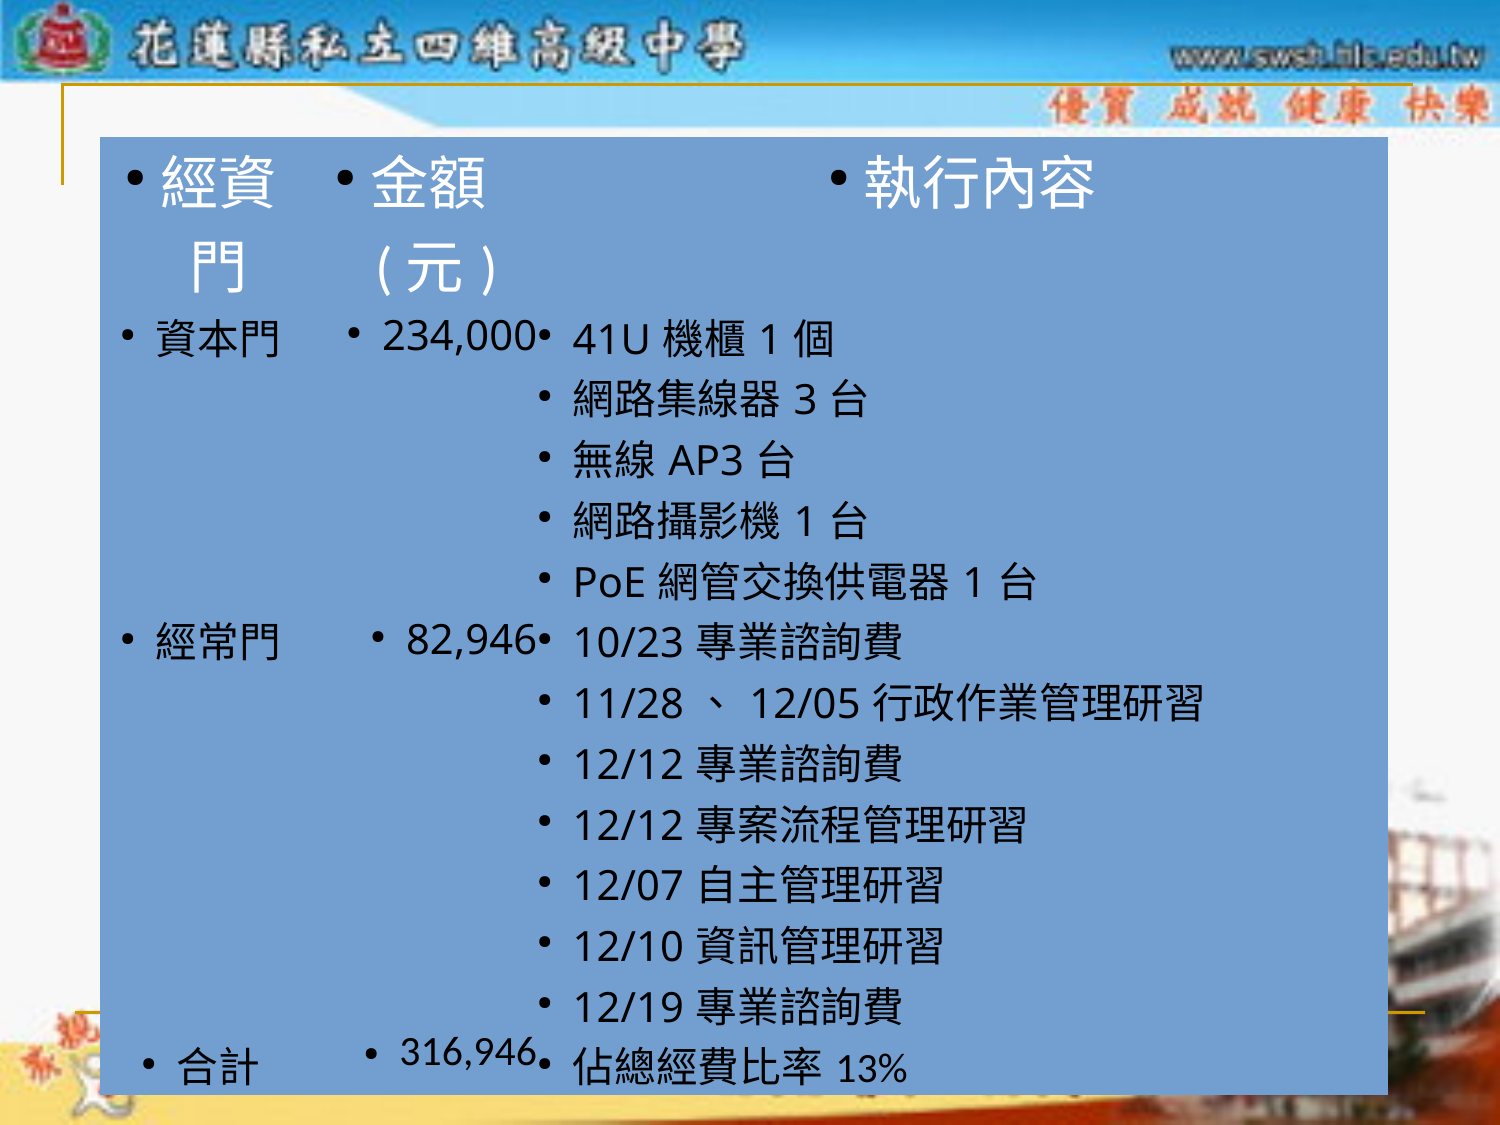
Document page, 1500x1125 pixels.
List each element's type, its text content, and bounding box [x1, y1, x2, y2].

text_box [1080, 1023, 1431, 1099]
table_cell 佔總經費比率13% [537, 1034, 1388, 1095]
table_cell 經常門 [100, 609, 301, 1034]
table_cell 合計 [100, 1034, 301, 1095]
table_header 金額(元) [301, 137, 537, 306]
table_cell 41U機櫃1個 網路集線器3台 無線AP3台 網路攝影機1台 PoE網管交換供電器1台 [537, 306, 1388, 609]
table_cell 316,946 [301, 1034, 537, 1095]
table_cell 資本門 [100, 306, 301, 609]
table_cell 82,946 [301, 609, 537, 1034]
table_cell 234,000 [301, 306, 537, 609]
table_header 執行內容 [537, 137, 1388, 306]
table_cell 10/23專業諮詢費 11/28、12/05行政作業管理研習 12/12專業諮詢費 12/12專案流程管理研習 12/07自主管理研習 12/10資訊管理研習 12/19專業諮詢費 [537, 609, 1388, 1034]
text_box P14 [0, 1023, 262, 1099]
table_header 經資門 [100, 137, 301, 306]
